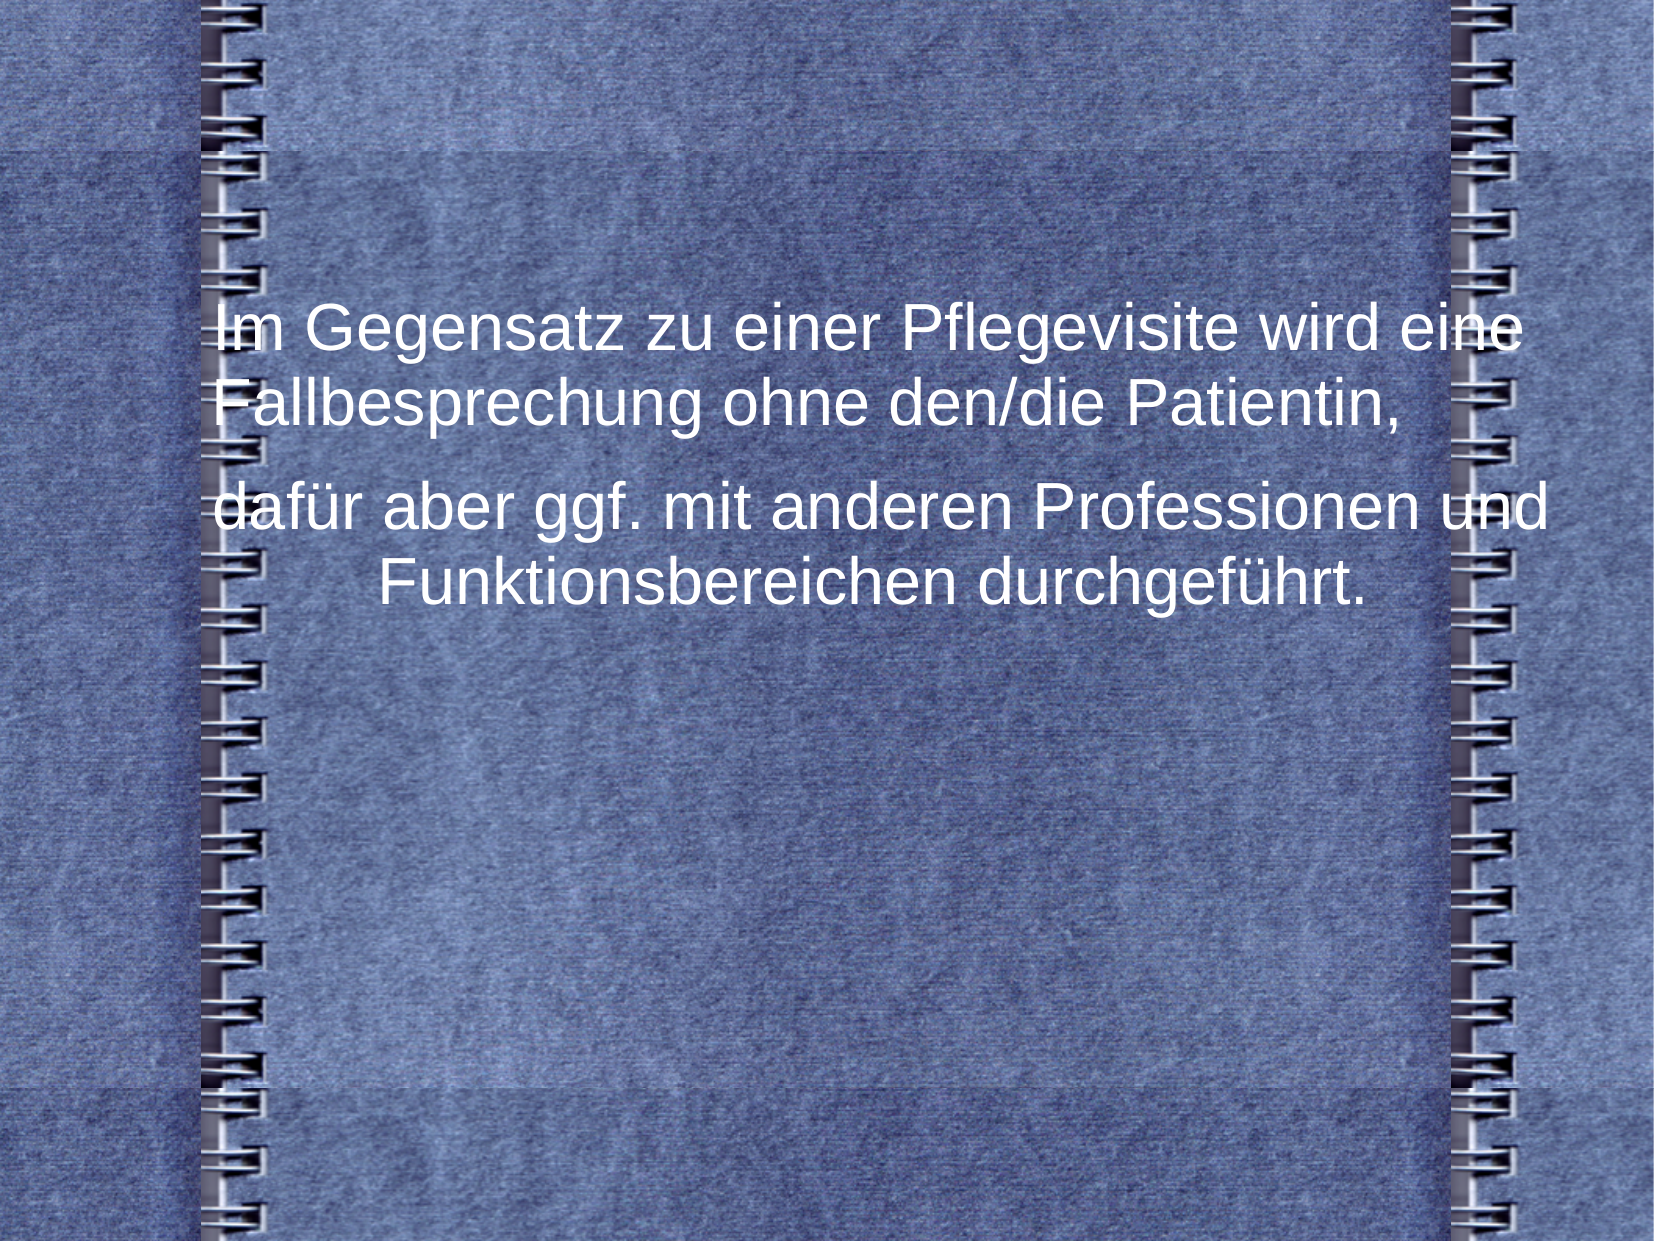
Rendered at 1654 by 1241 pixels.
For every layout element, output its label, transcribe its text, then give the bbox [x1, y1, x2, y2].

list Im Gegensatz zu einer Pflegevisite wird eine Fallbesprechung ohne den/die Patientin, dafür aber ggf. mit anderen Professionen und Funktionsbereichen durchgeführt. [82, 290, 1571, 1109]
picture [0, 0, 1654, 1241]
